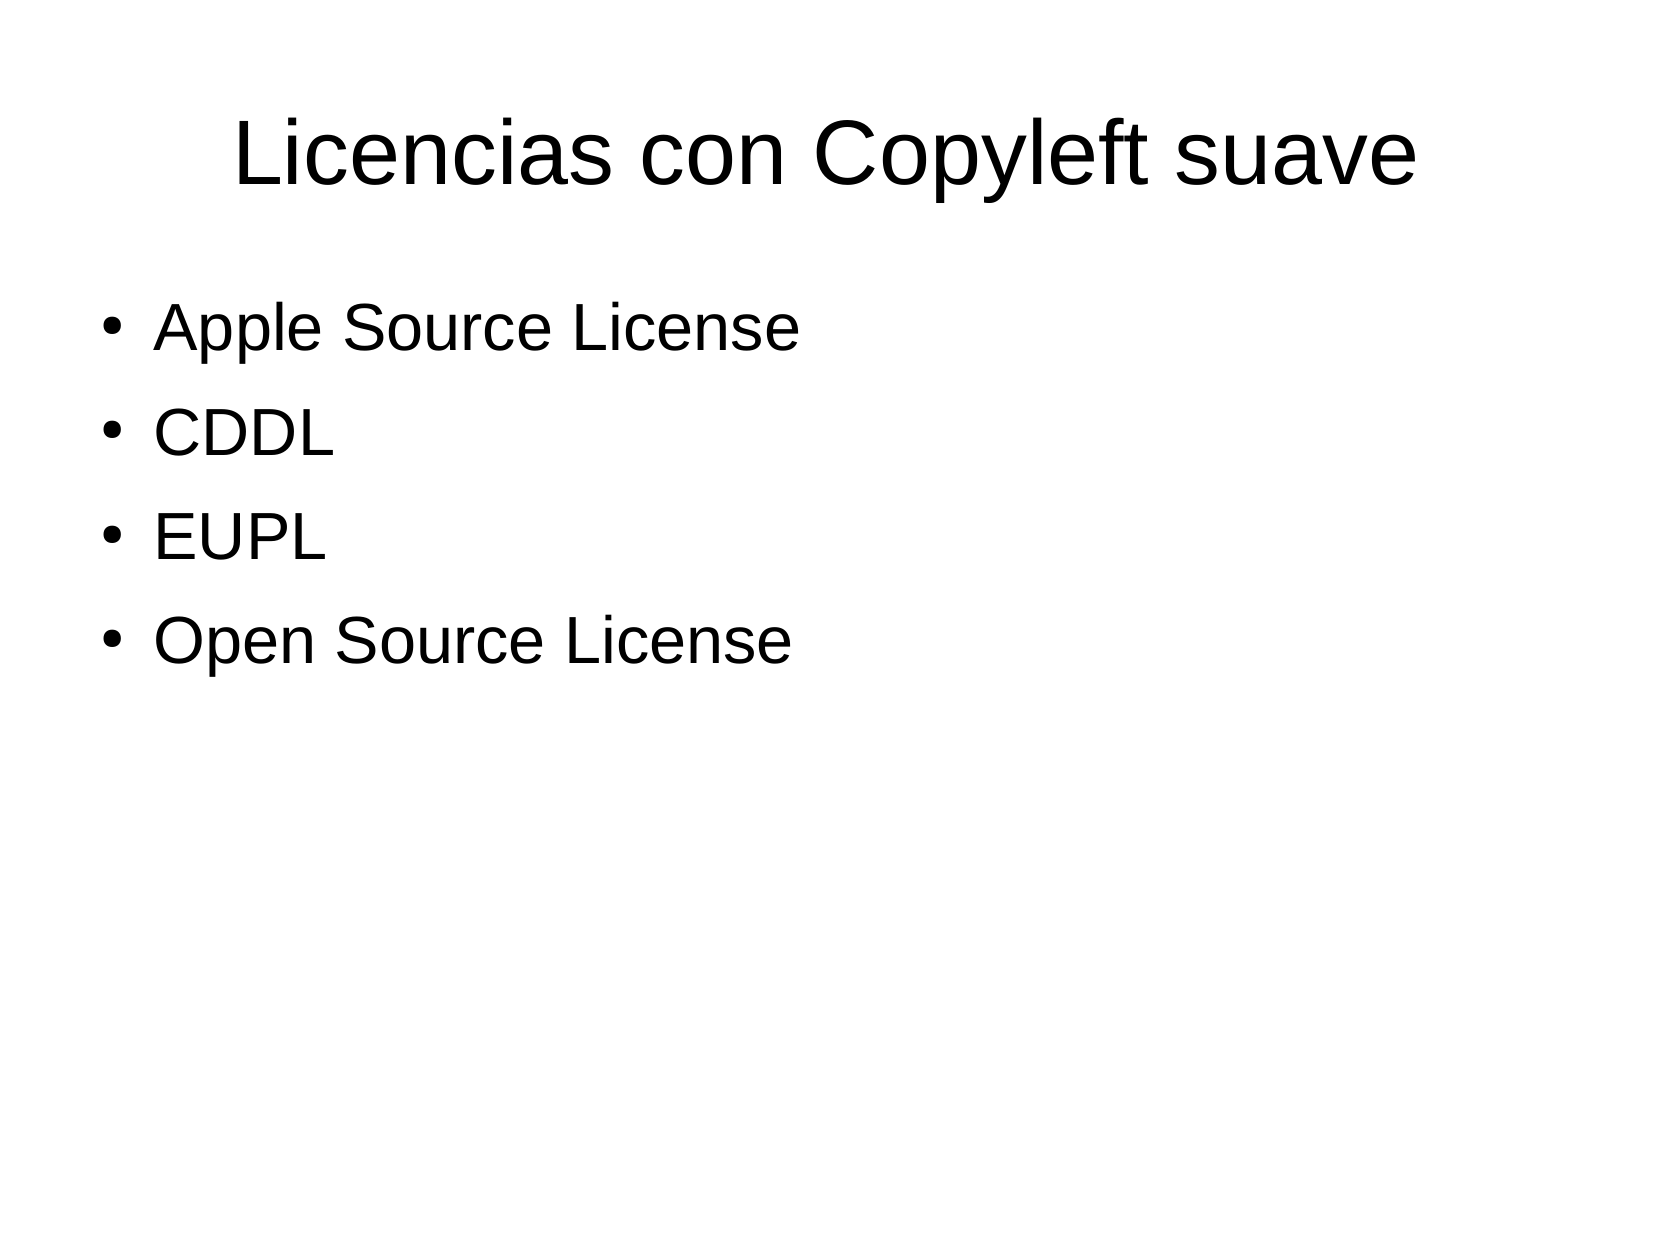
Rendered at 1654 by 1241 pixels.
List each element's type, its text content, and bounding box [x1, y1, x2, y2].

list Apple Source License CDDL EUPL Open Source License [82, 290, 1538, 1010]
title Licencias con Copyleft suave [82, 49, 1571, 257]
